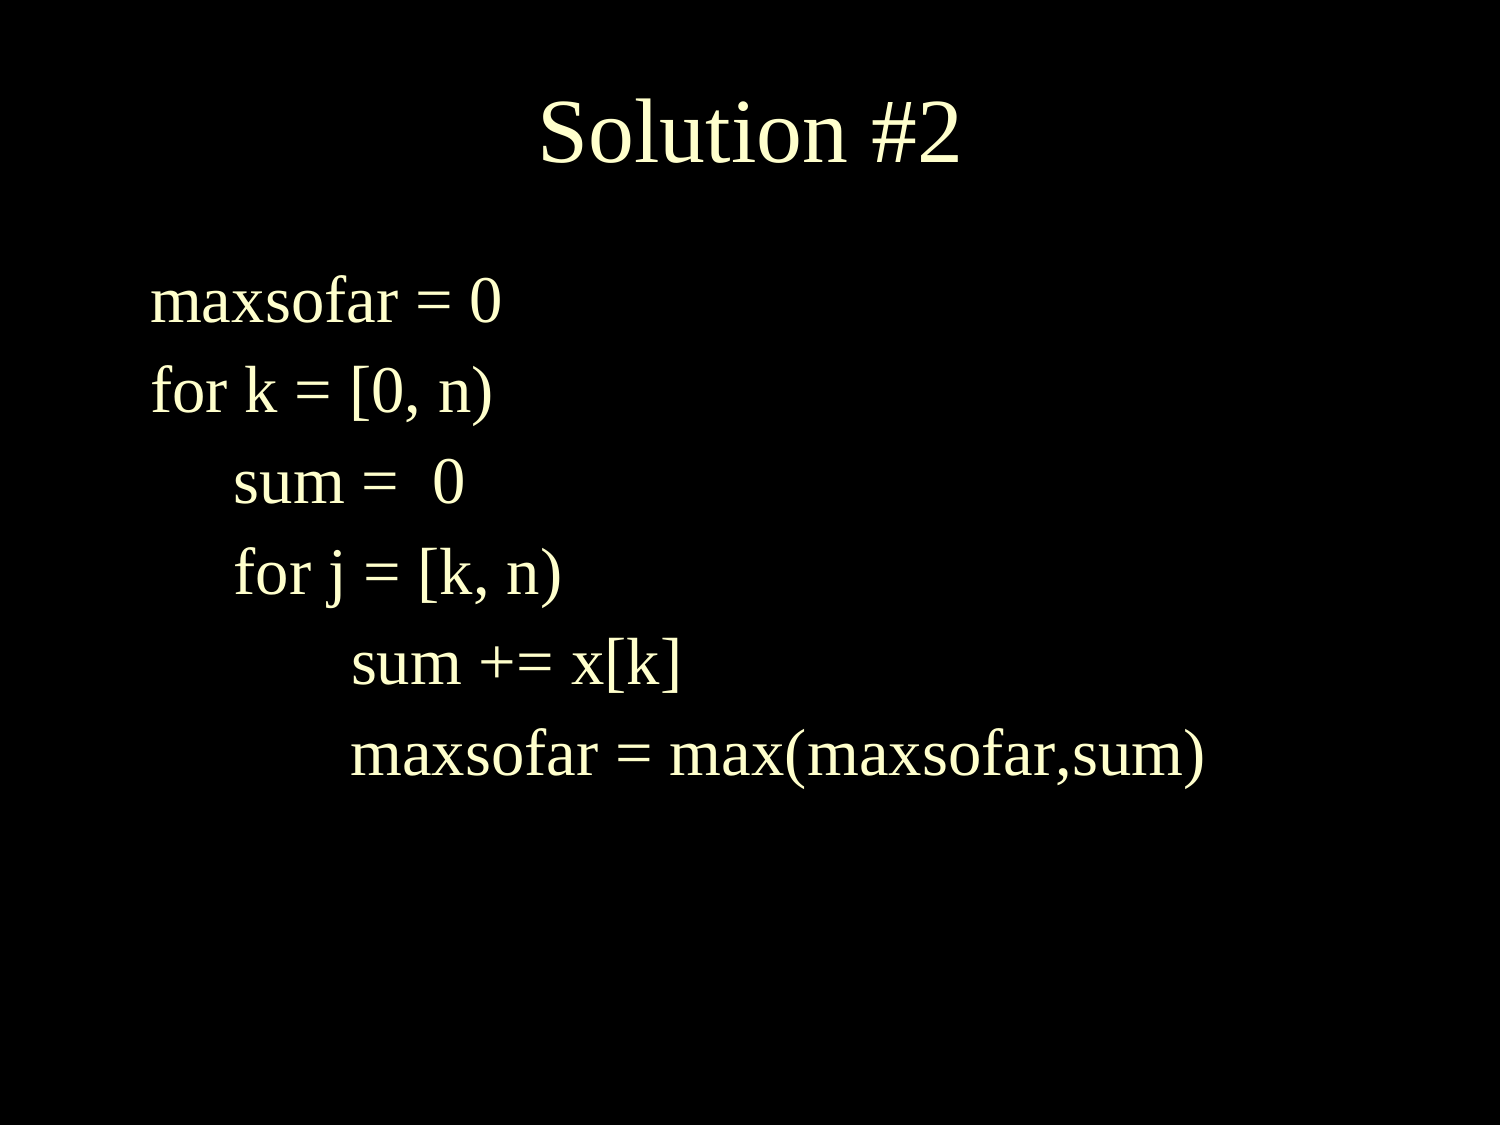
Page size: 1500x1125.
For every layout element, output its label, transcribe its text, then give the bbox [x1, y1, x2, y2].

list maxsofar = 0 for k = [0, n) sum = 0 for j = [k, n) sum += x[k] maxsofar = max(maxsofar,sum) [150, 262, 1482, 1013]
title Solution #2 [22, 37, 1480, 225]
